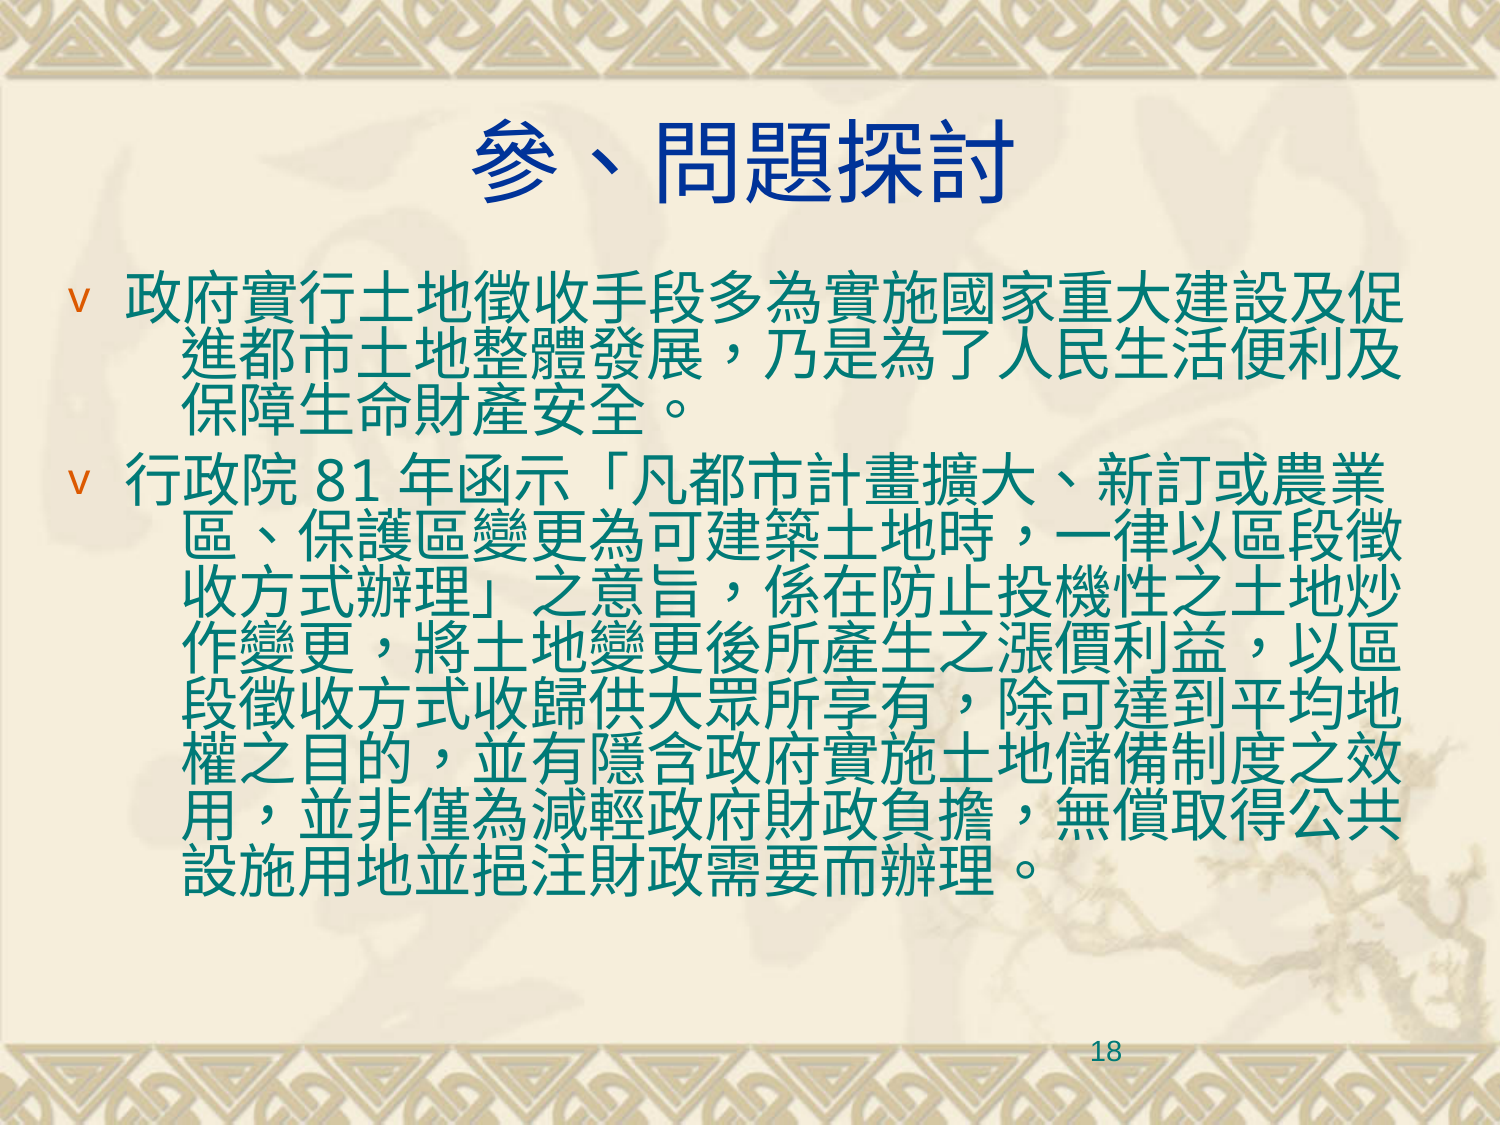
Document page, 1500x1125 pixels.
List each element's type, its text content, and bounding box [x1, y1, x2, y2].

list 政府實行土地徵收手段多為實施國家重大建設及促進都市土地整體發展，乃是為了人民生活便利及保障生命財產安全。 行政院81年函示「凡都市計畫擴大、新訂或農業區、保護區變更為可建築土地時，一律以區段徵收方式辦理」之意旨，係在防止投機性之土地炒作變更，將土地變更後所產生之漲價利益，以區段徵收方式收歸供大眾所享有，除可達到平均地權之目的，並有隱含政府實施土地儲備制度之效用，並非僅為減輕政府財政負擔，無償取得公共設施用地並挹注財政需要而辦理。 [53, 267, 1455, 956]
title 參、問題探討 [53, 66, 1455, 254]
text_box [1074, 1024, 1451, 1103]
